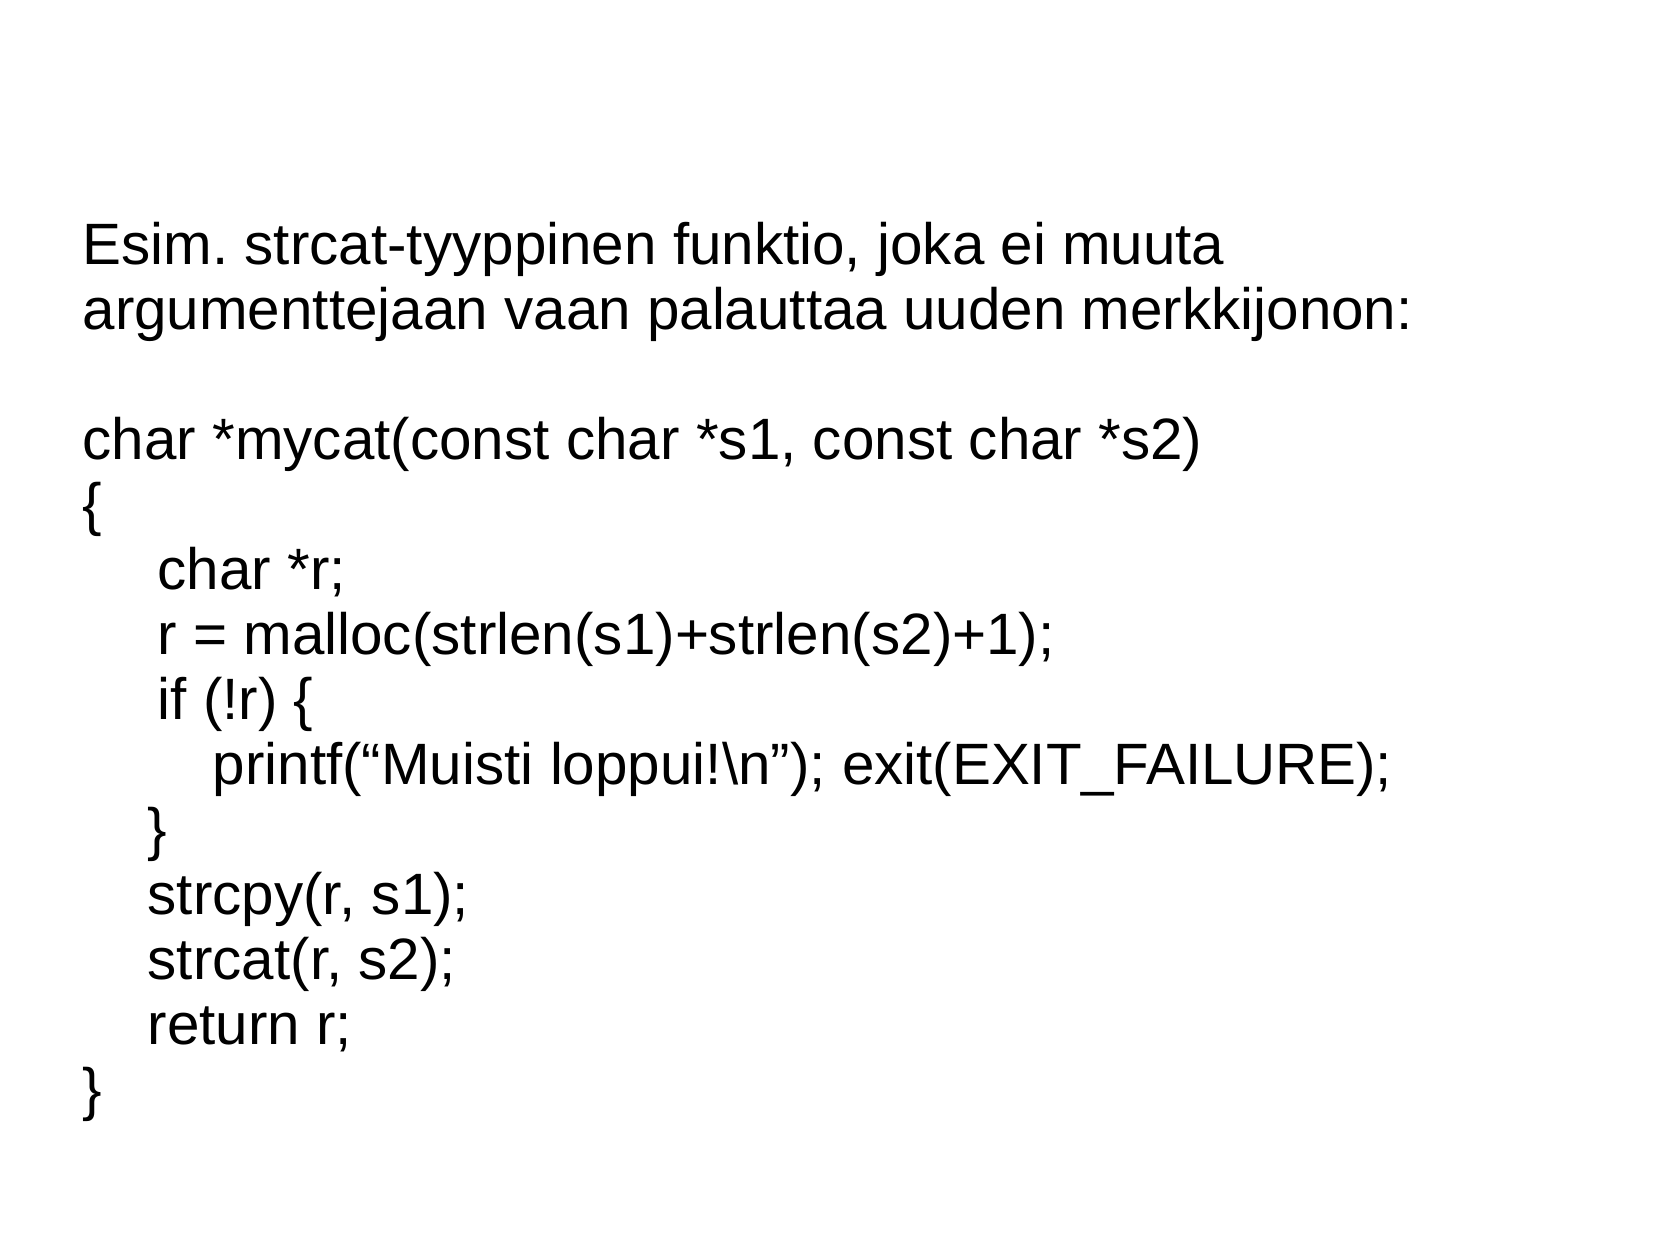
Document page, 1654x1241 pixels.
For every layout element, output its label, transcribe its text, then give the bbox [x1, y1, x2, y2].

text_box Esim. strcat-tyyppinen funktio, joka ei muuta argumenttejaan vaan palauttaa uuden merkkijonon: char *mycat(const char *s1, const char *s2) { char *r; r = malloc(strlen(s1)+strlen(s2)+1); if (!r) { printf(“Muisti loppui!\n”); exit(EXIT_FAILURE); } strcpy(r, s1); strcat(r, s2); return r; } [82, 213, 1571, 1186]
